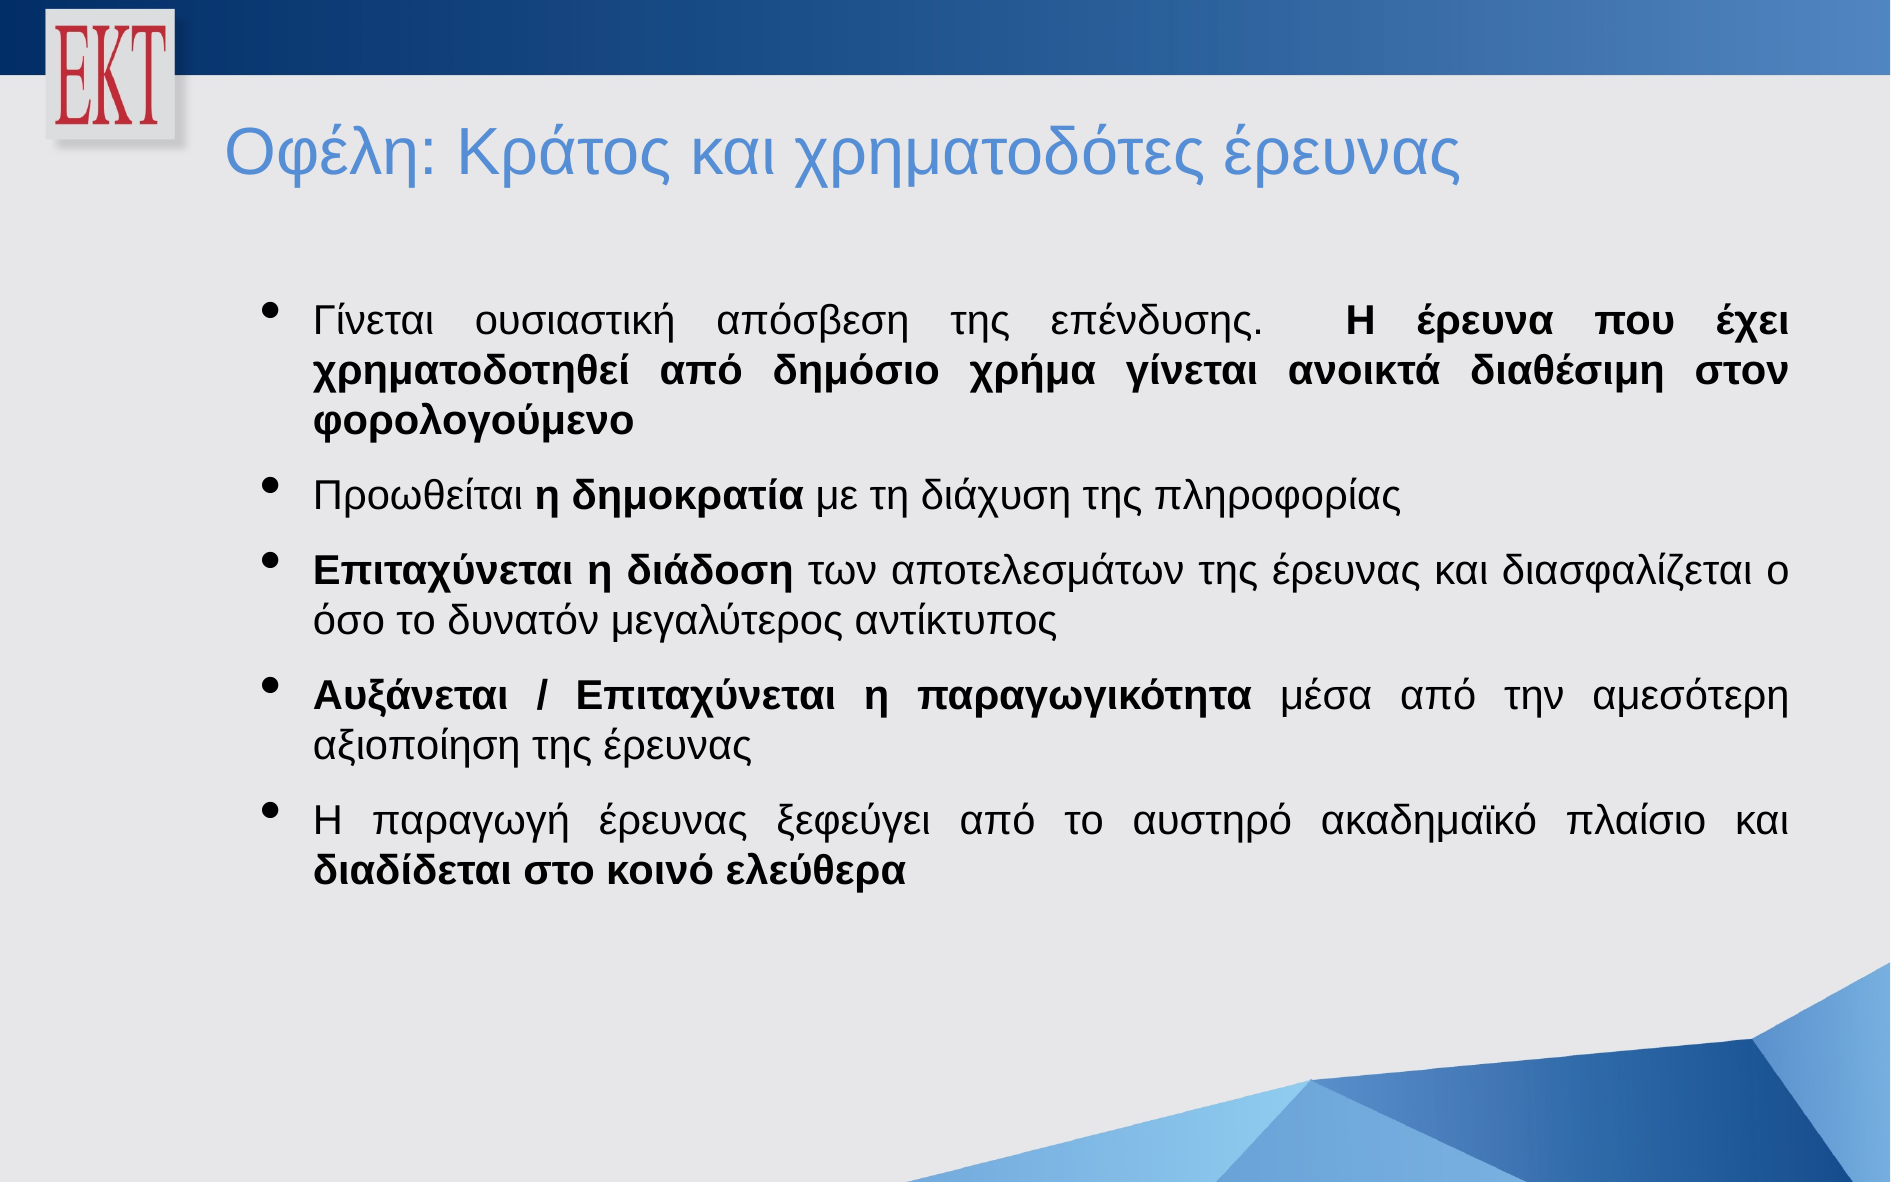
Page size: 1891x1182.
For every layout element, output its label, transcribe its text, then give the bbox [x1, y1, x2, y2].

picture [0, 0, 1891, 1182]
title Οφέλη: Κράτος και χρηματοδότες έρευνας [224, 118, 1607, 178]
list Γίνεται ουσιαστική απόσβεση της επένδυσης. Η έρευνα που έχει χρηματοδοτηθεί από δημόσιο χρήμα γίνεται ανοικτά διαθέσιμη στον φορολογούμενο Προωθείται η δημοκρατία με τη διάχυση της πληροφορίας Επιταχύνεται η διάδοση των αποτελεσμάτων της έρευνας και διασφαλίζεται ο όσο το δυνατόν μεγαλύτερος αντίκτυπος Αυξάνεται / Επιταχύνεται η παραγωγικότητα μέσα από την αμεσότερη αξιοποίηση της έρευνας Η παραγωγή έρευνας ξεφεύγει από το αυστηρό ακαδημαϊκό πλαίσιο και διαδίδεται στο κοινό ελεύθερα [224, 283, 1808, 993]
